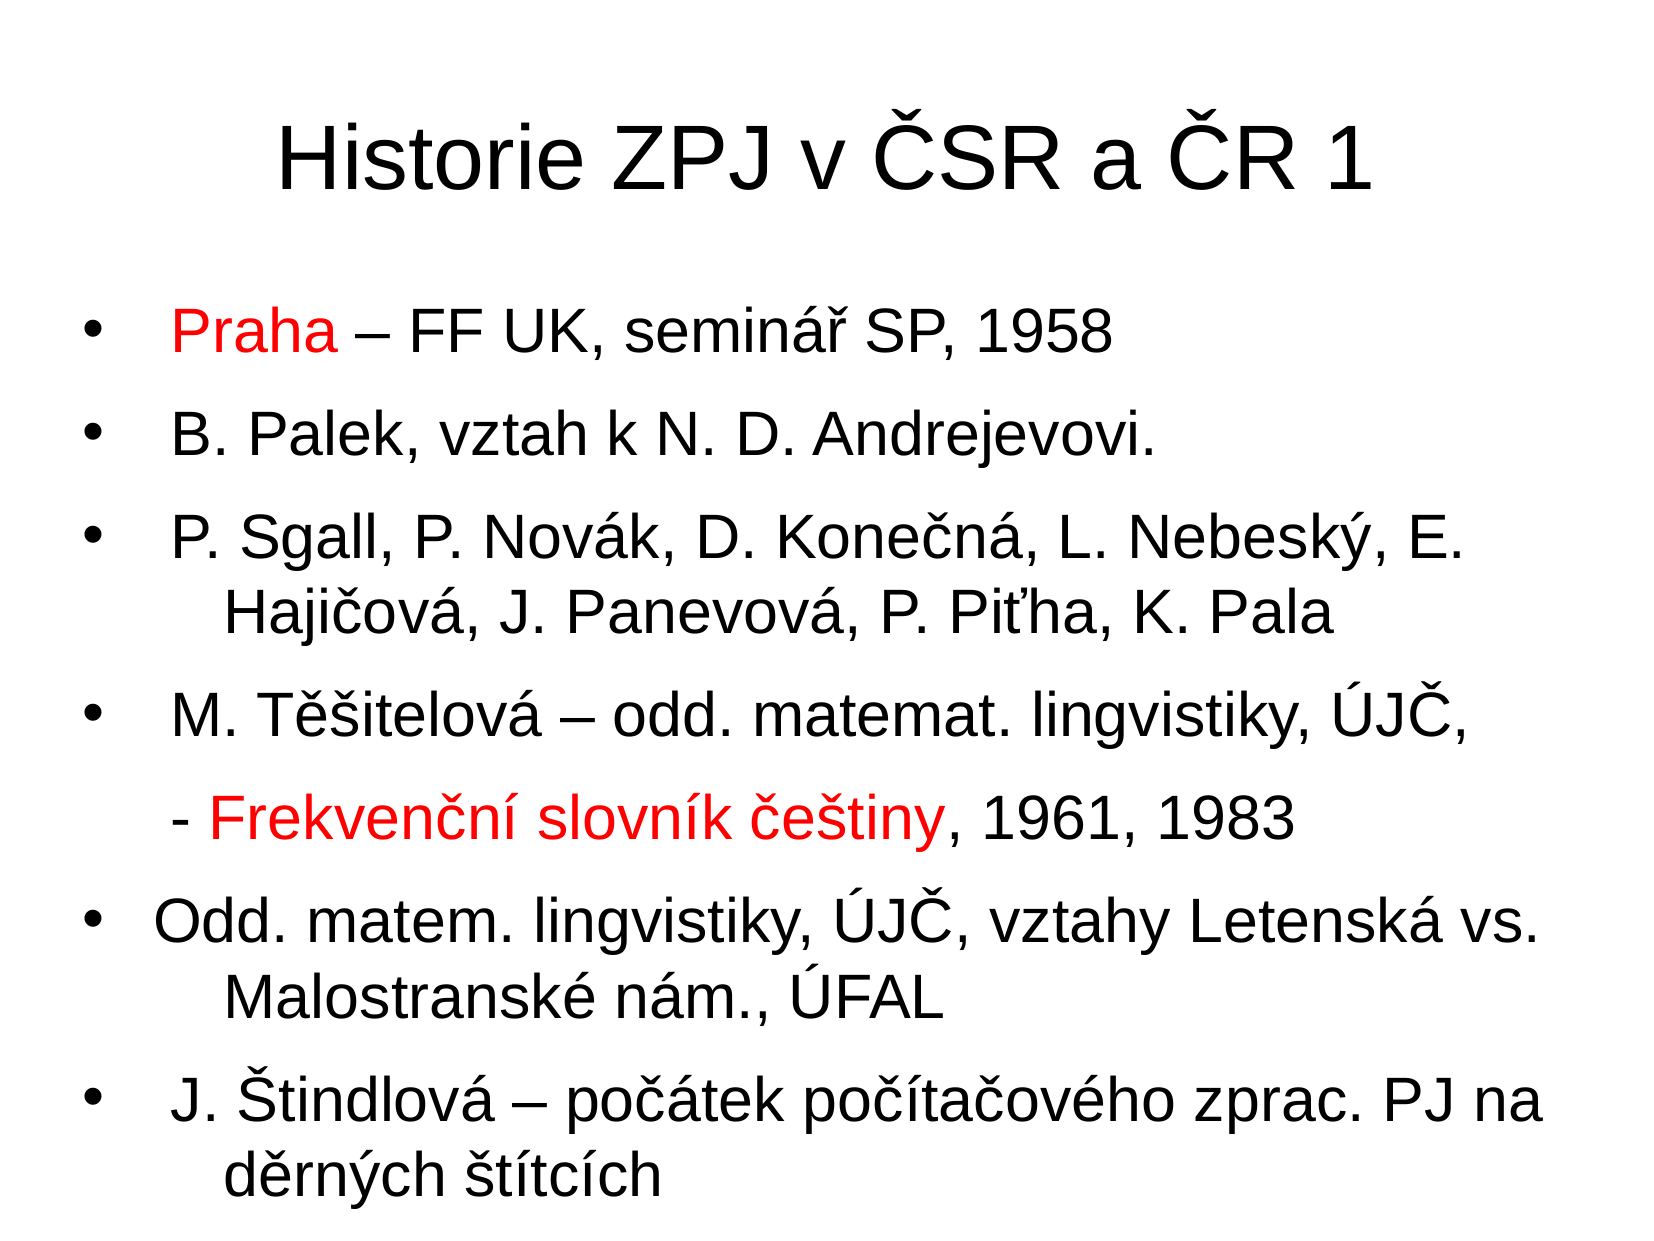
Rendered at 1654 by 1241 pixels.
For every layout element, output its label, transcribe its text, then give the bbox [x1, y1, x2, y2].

list Praha – FF UK, seminář SP, 1958 B. Palek, vztah k N. D. Andrejevovi. P. Sgall, P. Novák, D. Konečná, L. Nebeský, E. Hajičová, J. Panevová, P. Piťha, K. Pala M. Těšitelová – odd. matemat. lingvistiky, ÚJČ, - Frekvenční slovník češtiny, 1961, 1983 Odd. matem. lingvistiky, ÚJČ, vztahy Letenská vs. Malostranské nám., ÚFAL J. Štindlová – počátek počítačového zprac. PJ na děrných štítcích [82, 290, 1571, 1216]
title Historie ZPJ v ČSR a ČR 1 [82, 56, 1571, 250]
